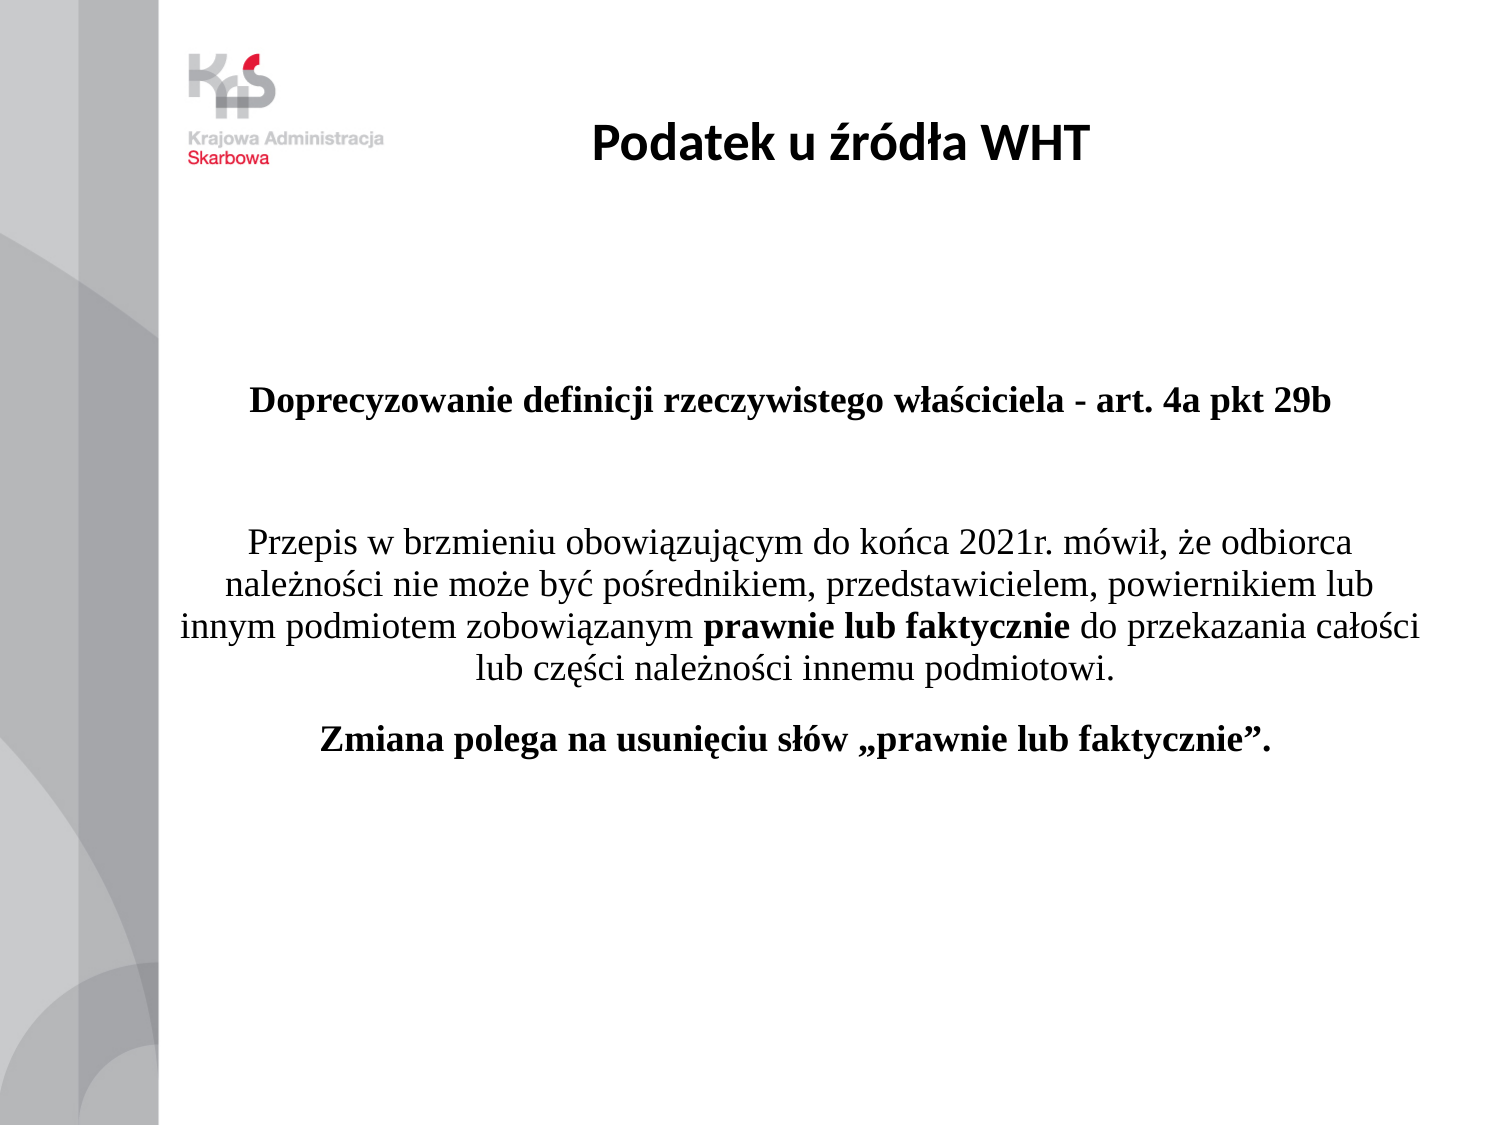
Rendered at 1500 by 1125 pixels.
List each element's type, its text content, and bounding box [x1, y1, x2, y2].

subtitle Doprecyzowanie definicji rzeczywistego właściciela - art. 4a pkt 29b Przepis w brzmieniu obowiązującym do końca 2021r. mówił, że odbiorca należności nie może być pośrednikiem, przedstawicielem, powiernikiem lub innym podmiotem zobowiązanym prawnie lub faktycznie do przekazania całości lub części należności innemu podmiotowi. Zmiana polega na usunięciu słów „prawnie lub faktycznie”. [177, 238, 1424, 1030]
picture [0, 0, 1500, 1125]
title Podatek u źródła WHT [324, 44, 1359, 232]
